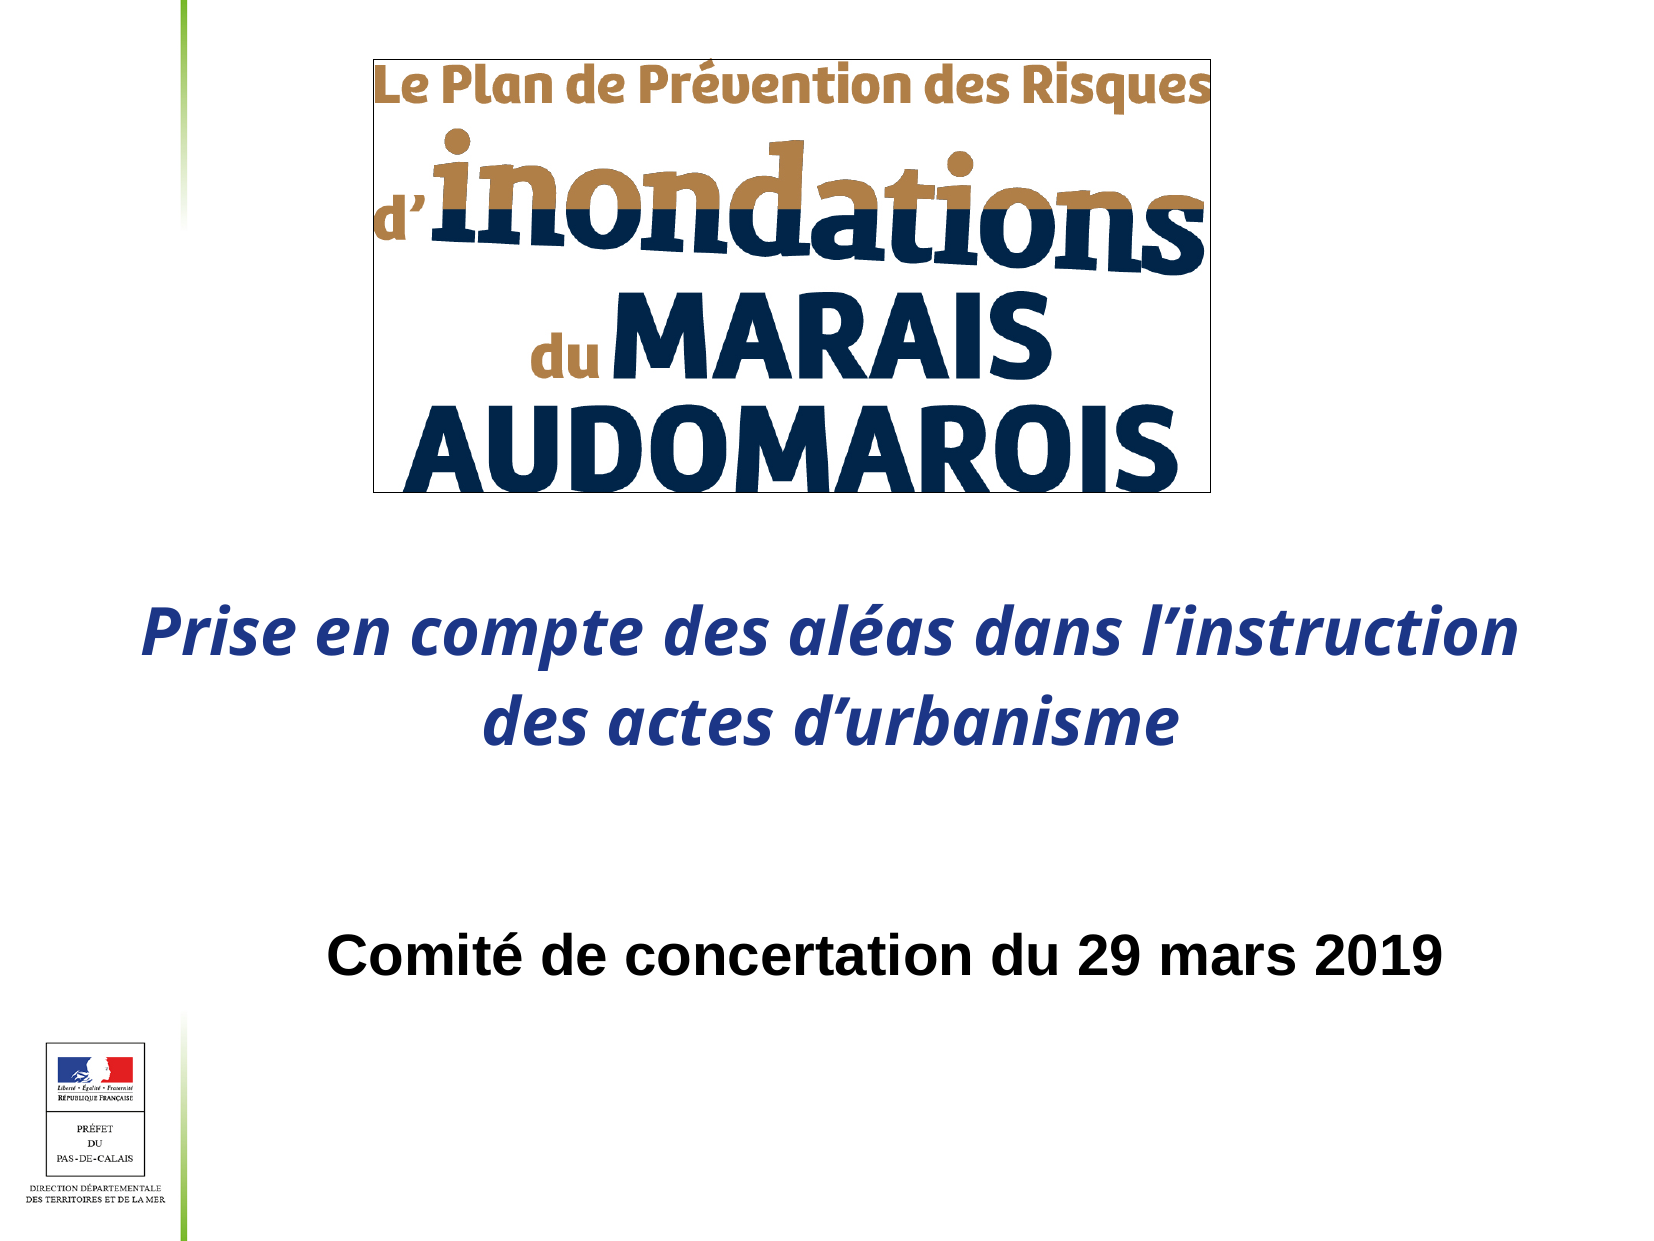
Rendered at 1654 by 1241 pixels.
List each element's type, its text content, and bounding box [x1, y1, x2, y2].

picture [0, 0, 1654, 1241]
text_box Comité de concertation du 29 mars 2019 [236, 915, 1536, 1004]
text_box Prise en compte des aléas dans l’instruction des actes d’urbanisme [118, 581, 1545, 768]
